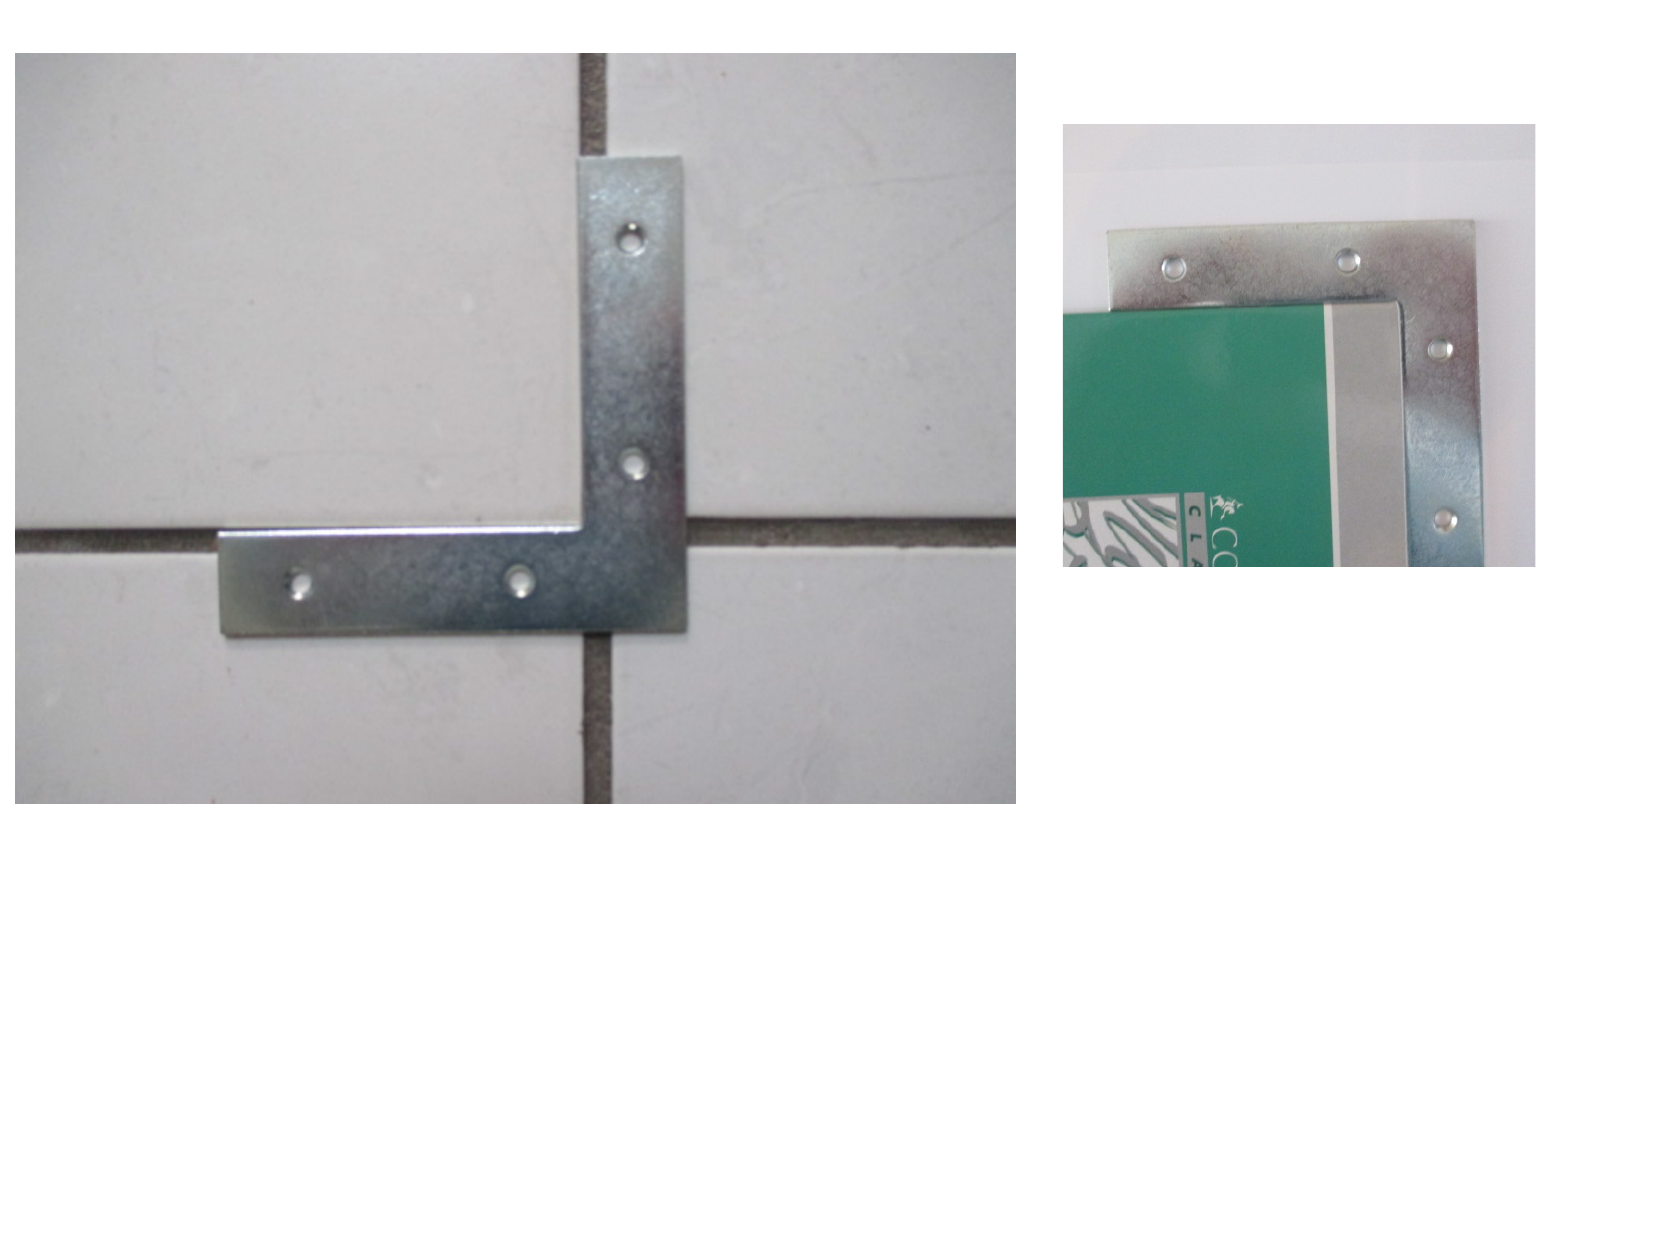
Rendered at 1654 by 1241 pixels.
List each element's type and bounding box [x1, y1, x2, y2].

picture [1062, 124, 1536, 567]
picture [15, 53, 1016, 804]
